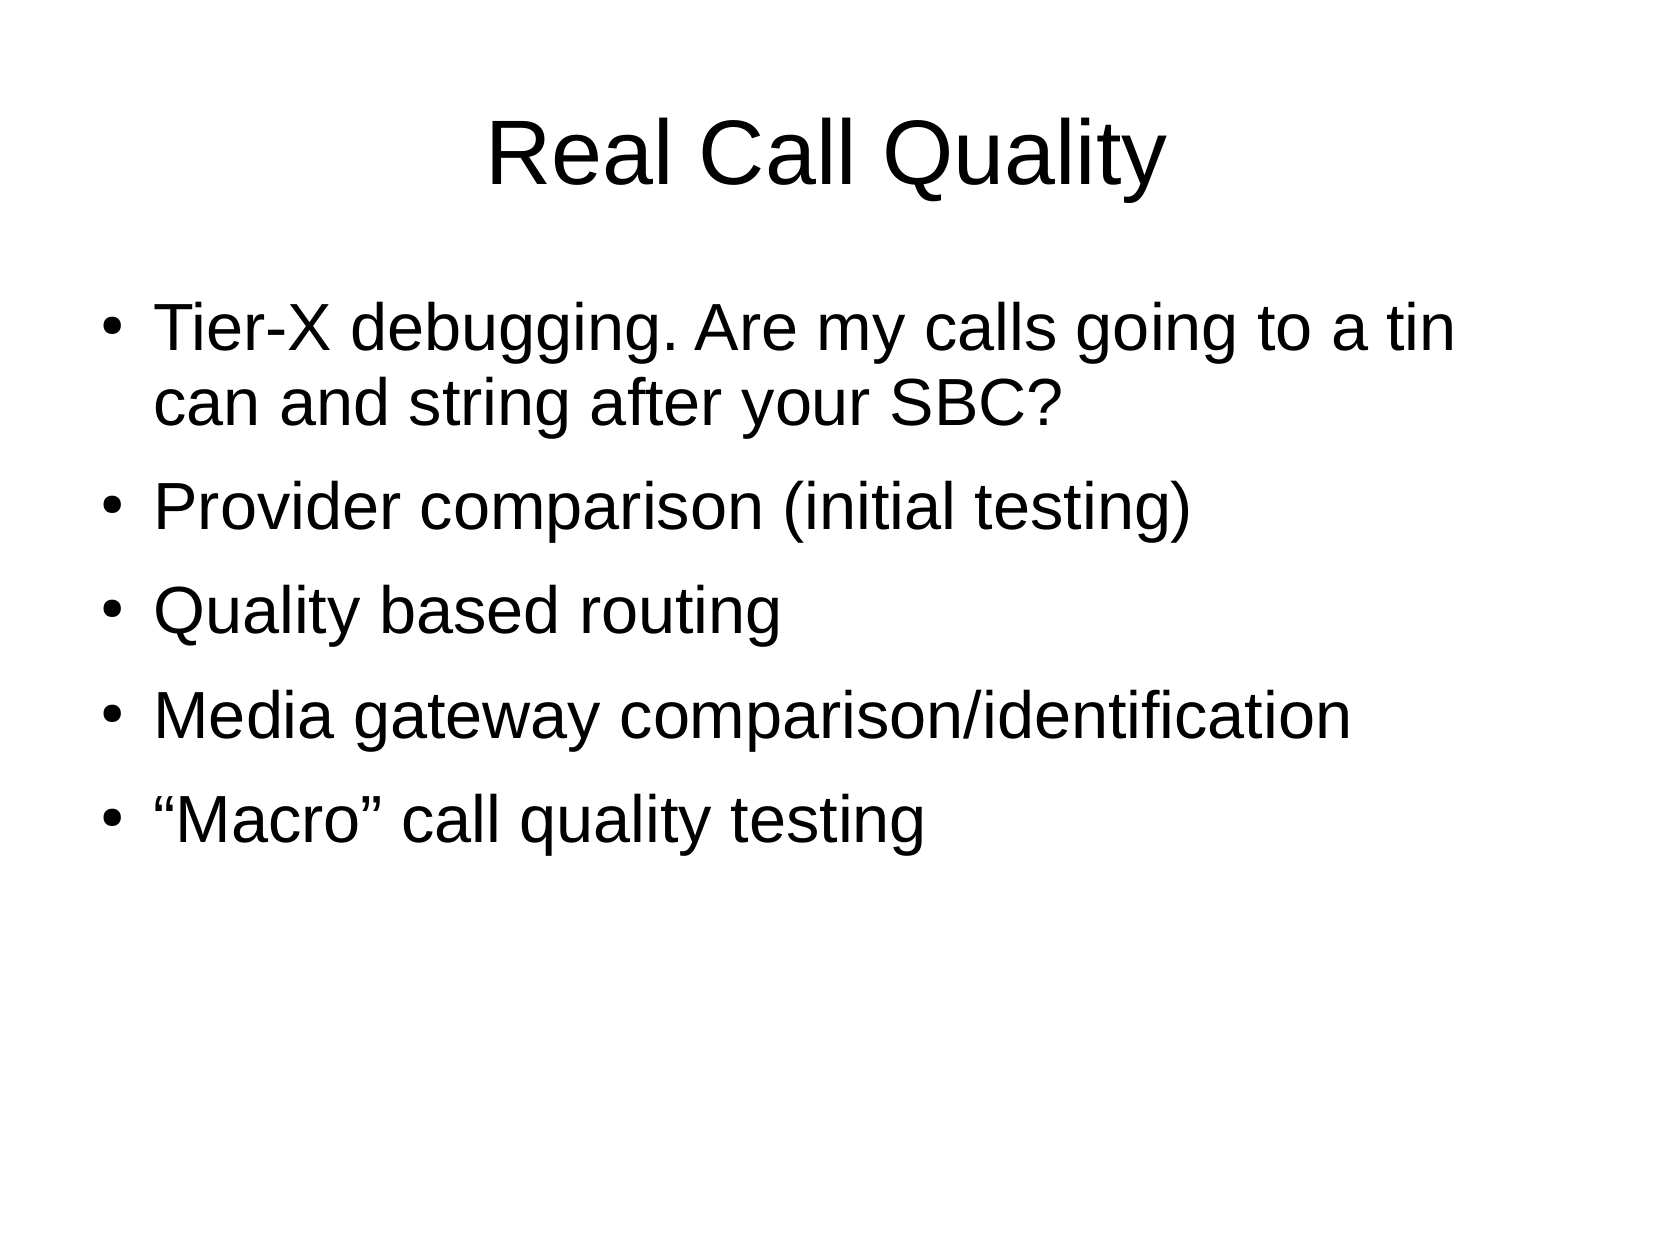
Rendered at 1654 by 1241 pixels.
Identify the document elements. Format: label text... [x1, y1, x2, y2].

list Tier-X debugging. Are my calls going to a tin can and string after your SBC? Provider comparison (initial testing) Quality based routing Media gateway comparison/identification “Macro” call quality testing [82, 290, 1571, 1109]
title Real Call Quality [82, 49, 1571, 257]
